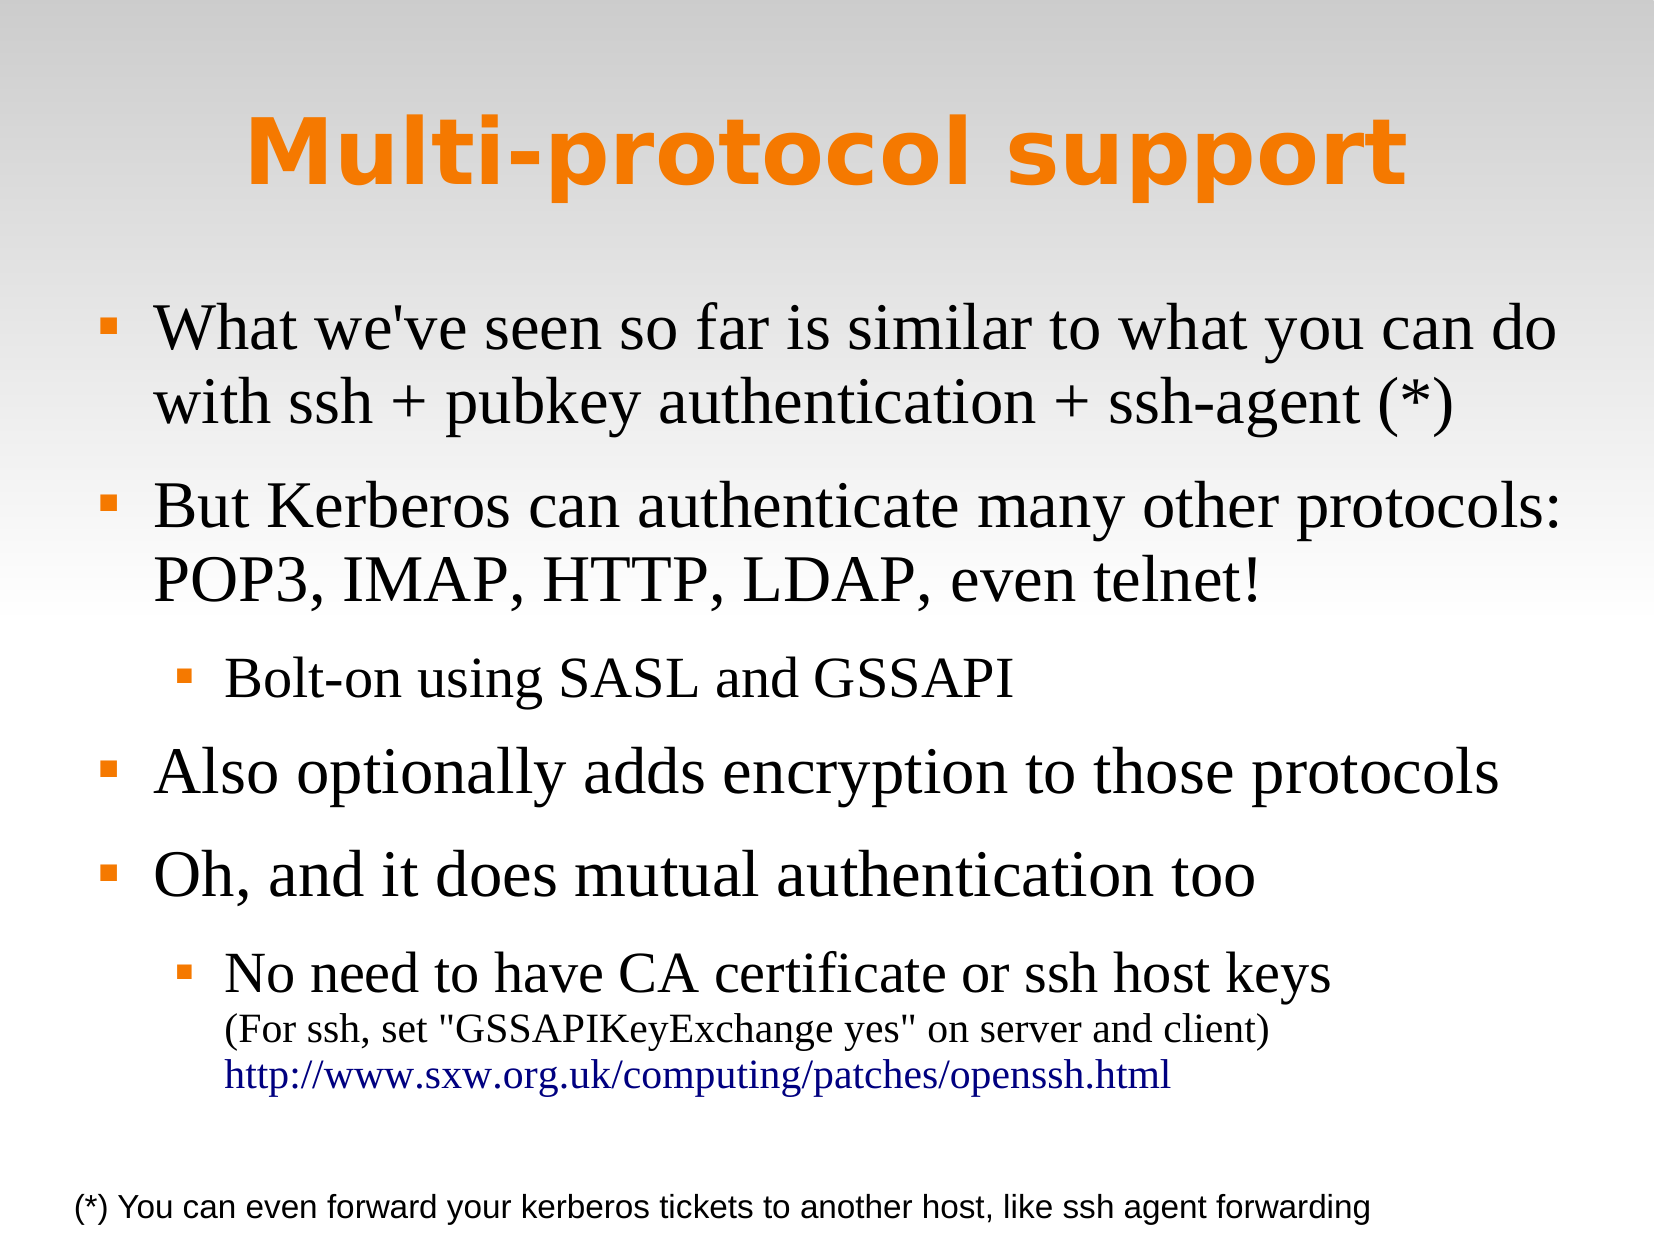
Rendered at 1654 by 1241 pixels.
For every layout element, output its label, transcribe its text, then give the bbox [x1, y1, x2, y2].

list What we've seen so far is similar to what you can do with ssh + pubkey authentication + ssh-agent (*) But Kerberos can authenticate many other protocols: POP3, IMAP, HTTP, LDAP, even telnet! Bolt-on using SASL and GSSAPI Also optionally adds encryption to those protocols Oh, and it does mutual authentication too No need to have CA certificate or ssh host keys (For ssh, set "GSSAPIKeyExchange yes" on server and client) http://www.sxw.org.uk/computing/patches/openssh.html [82, 290, 1571, 1159]
title Multi-protocol support [82, 49, 1571, 257]
text_box (*) You can even forward your kerberos tickets to another host, like ssh agent forwarding [59, 1181, 1565, 1238]
